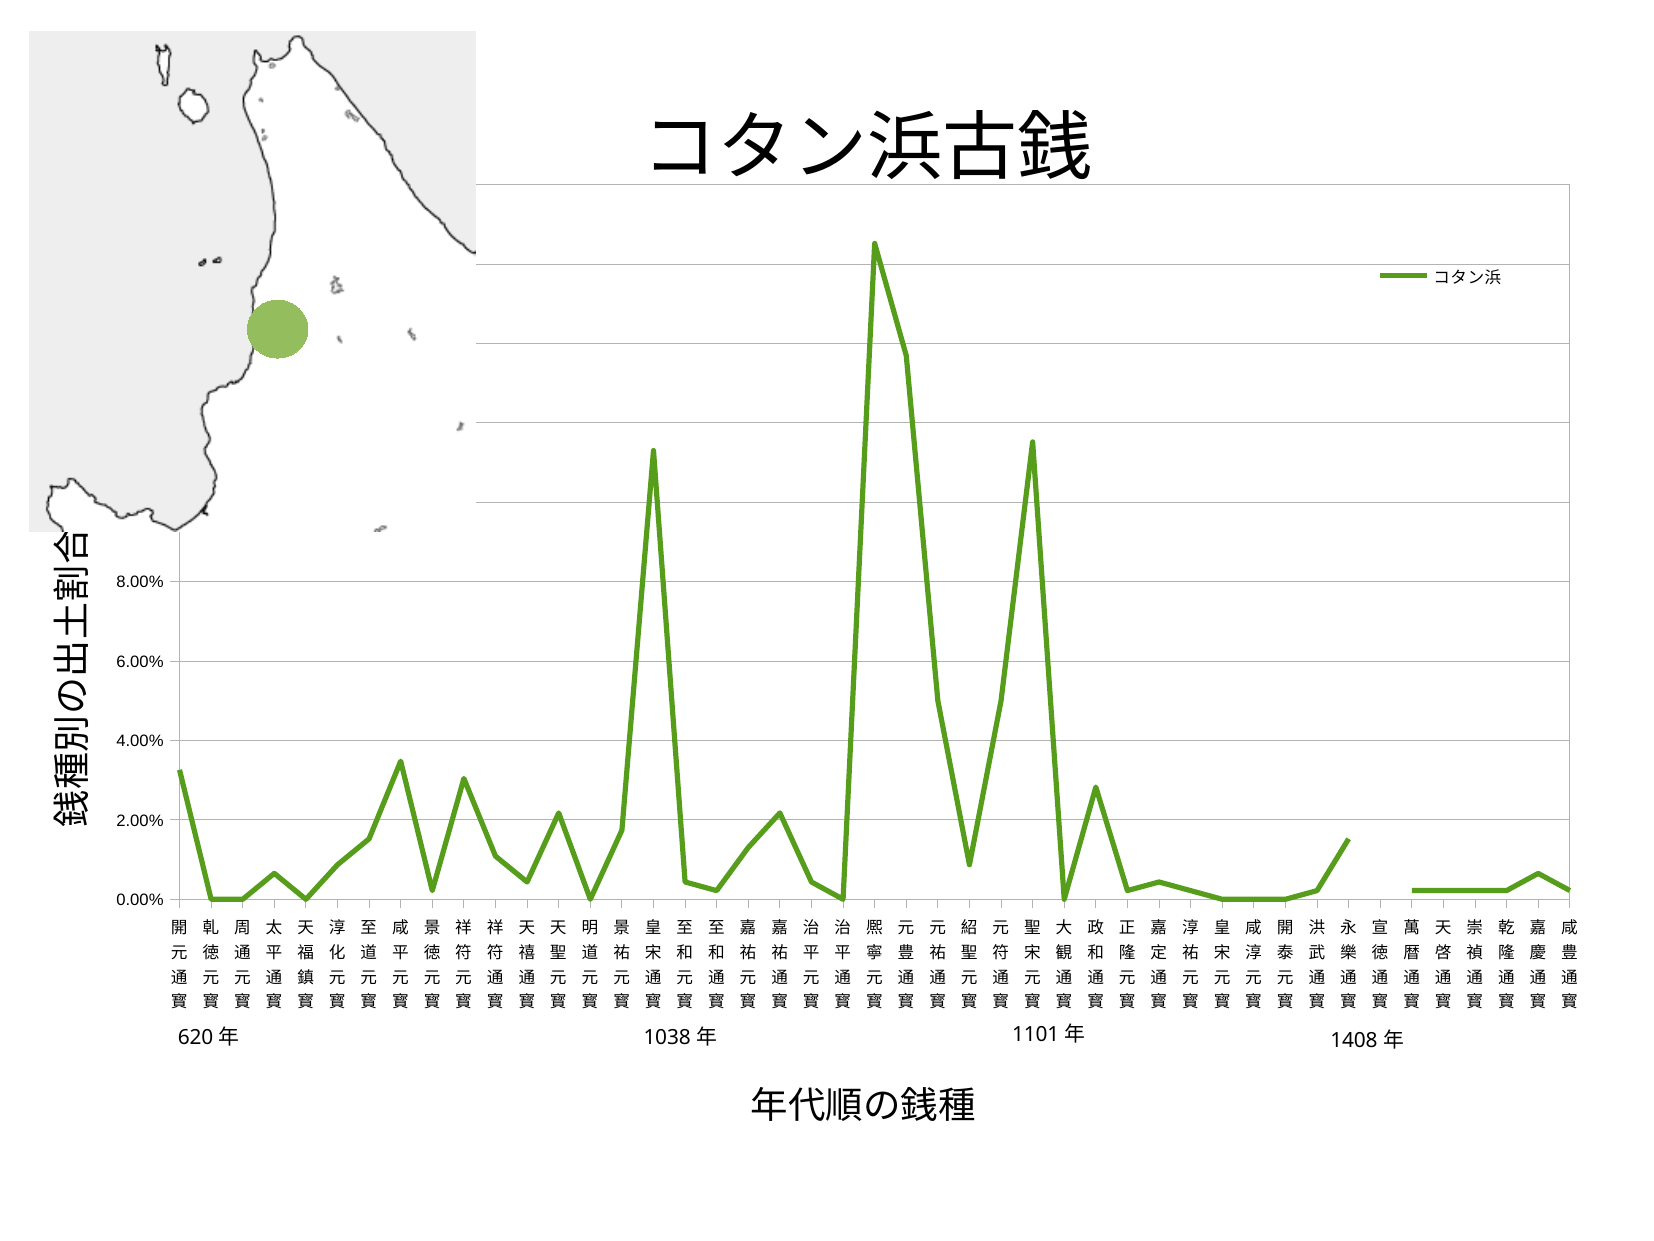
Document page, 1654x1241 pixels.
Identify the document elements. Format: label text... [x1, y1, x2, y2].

text_box 1408年 [1315, 1015, 1427, 1057]
text_box コタン浜古銭 [577, 78, 1157, 175]
text_box 1038年 [628, 1013, 779, 1051]
text_box 620年 [163, 1013, 285, 1051]
text_box 1101年 [997, 1010, 1193, 1048]
picture [29, 31, 476, 532]
text_box [247, 300, 308, 359]
chart [0, 156, 1654, 1135]
